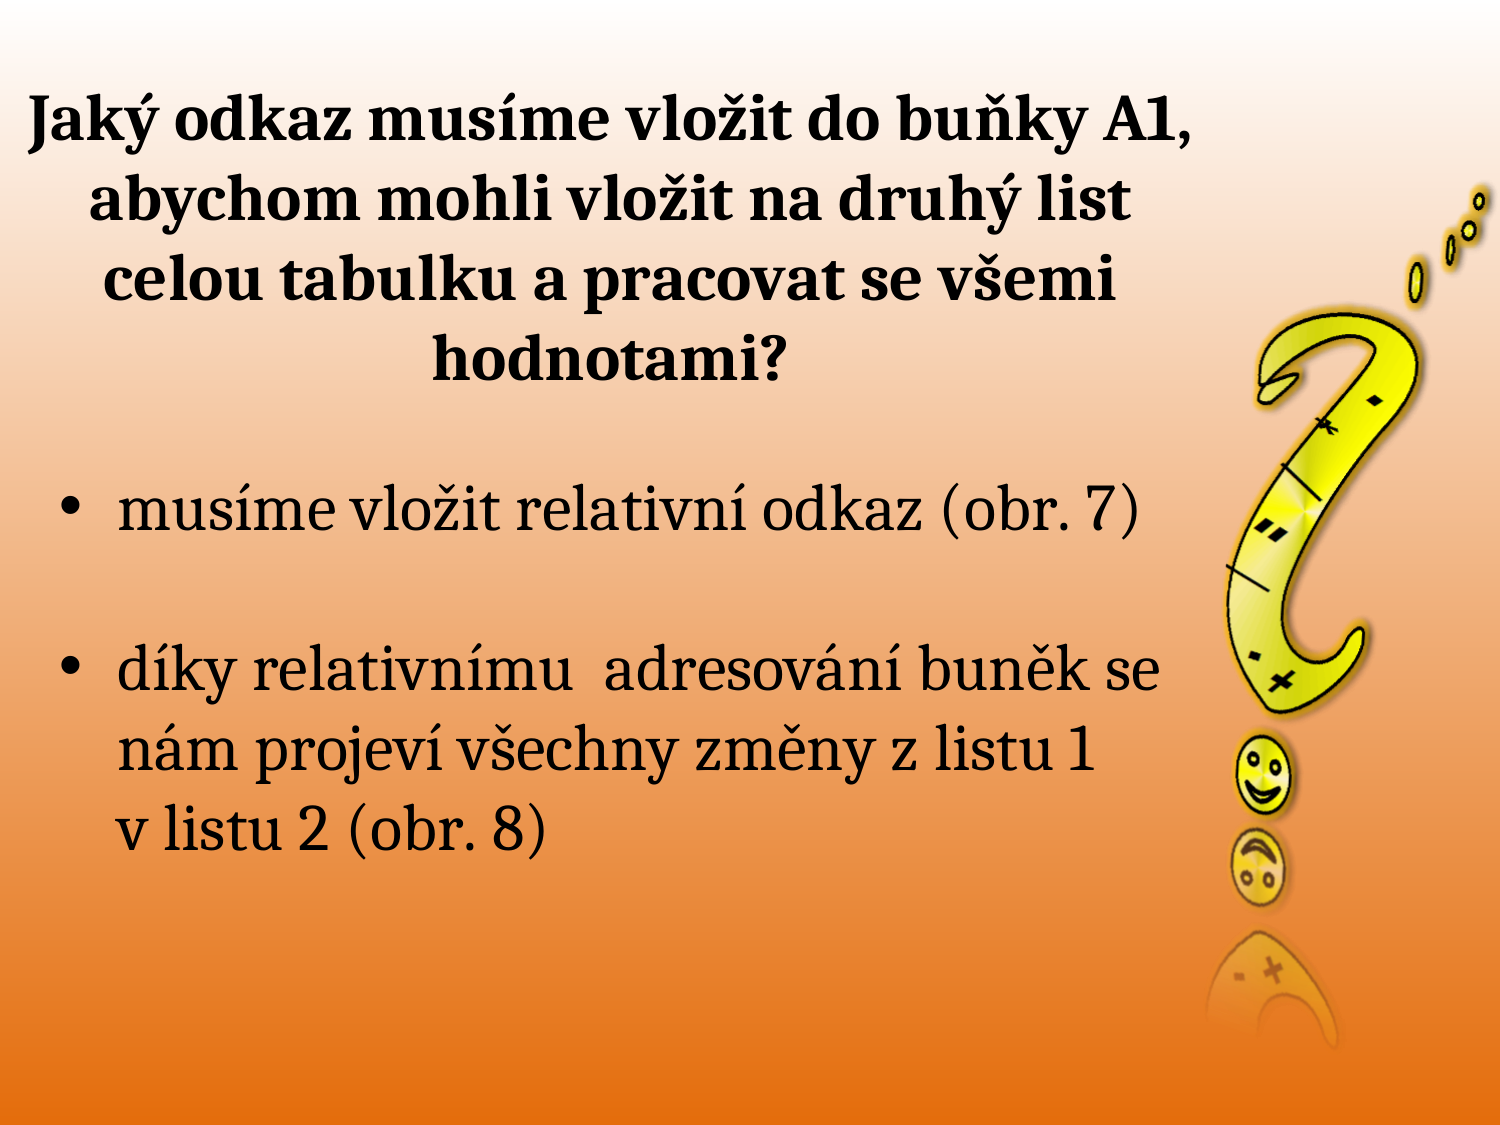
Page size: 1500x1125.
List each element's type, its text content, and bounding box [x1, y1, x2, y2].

picture [1171, 160, 1500, 1125]
text_box Jaký odkaz musíme vložit do buňky A1, abychom mohli vložit na druhý list celou tabulku a pracovat se všemi hodnotami? [0, 66, 1223, 402]
text_box musíme vložit relativní odkaz (obr. 7) díky relativnímu adresování buněk se nám projeví všechny změny z listu 1 v listu 2 (obr. 8) [0, 456, 1223, 872]
